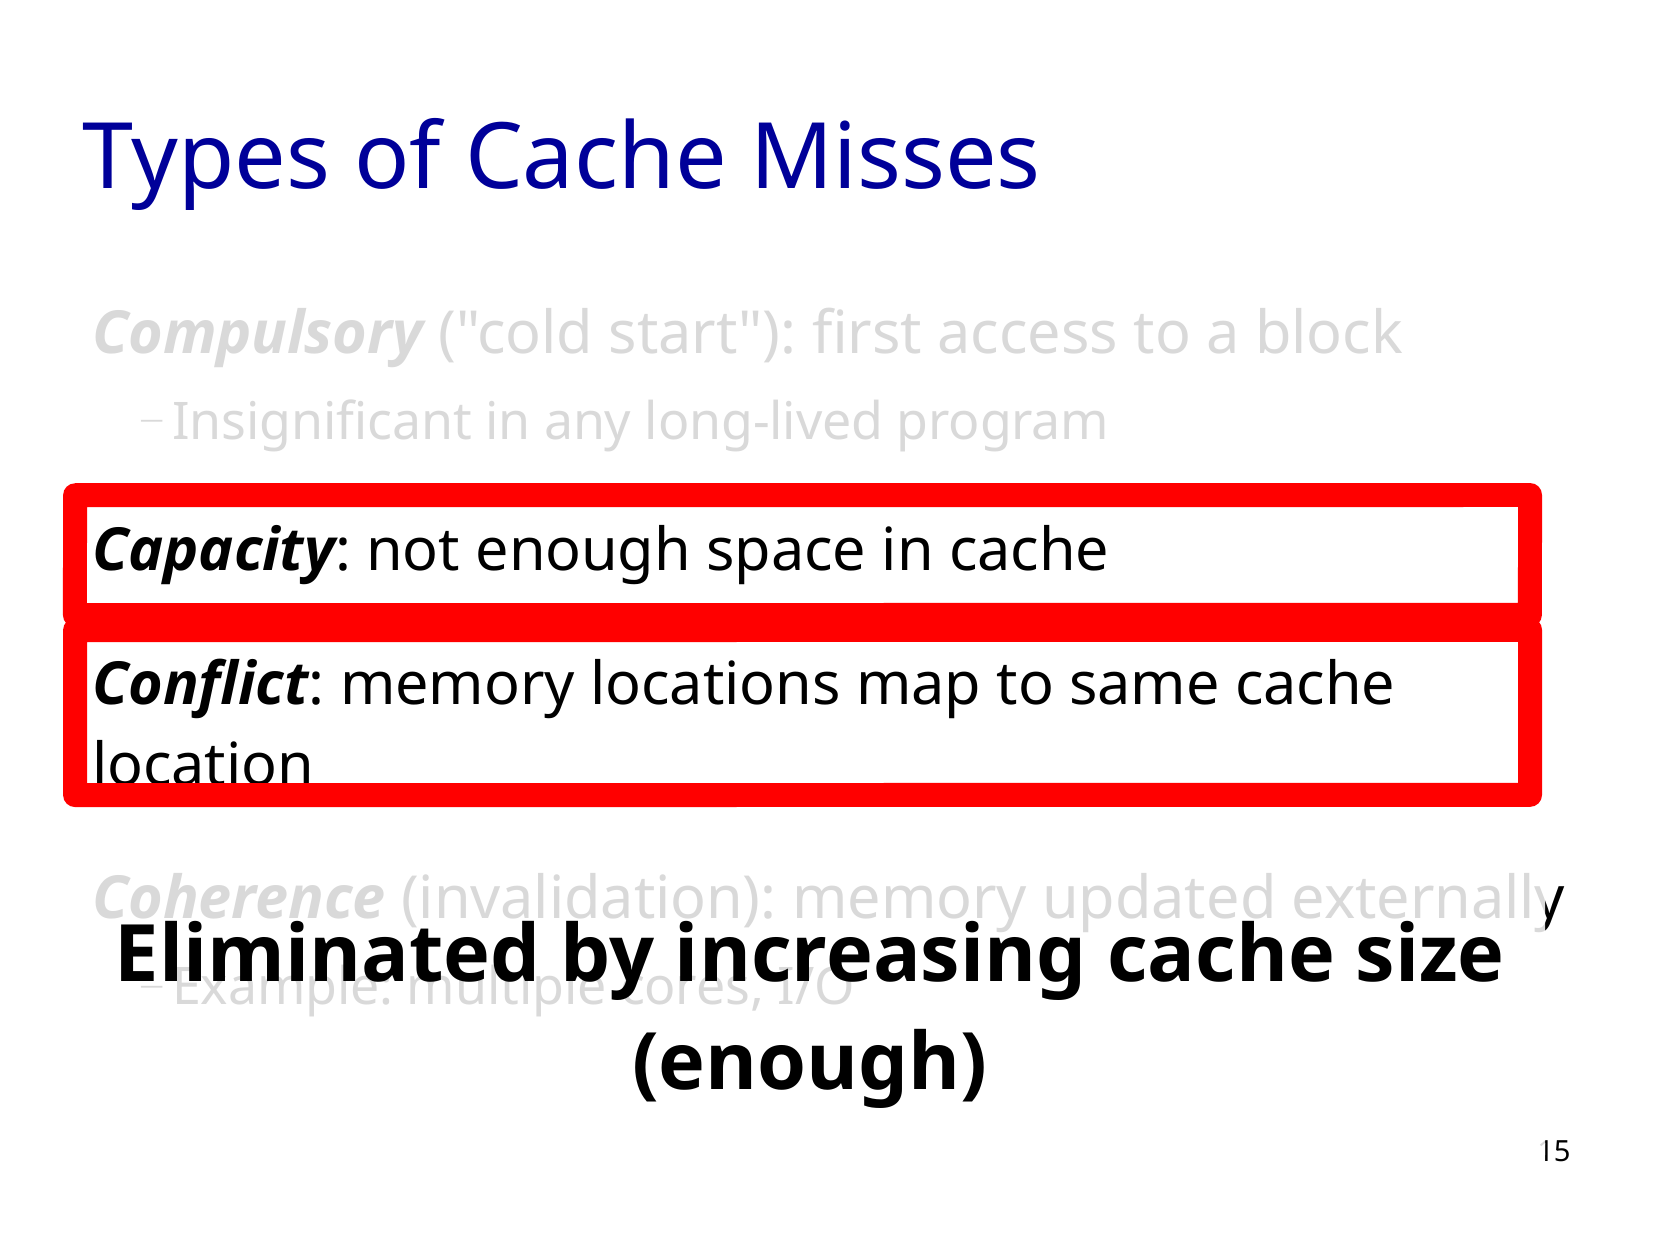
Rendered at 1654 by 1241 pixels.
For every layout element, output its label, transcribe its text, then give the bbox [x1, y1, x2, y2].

list Compulsory ("cold start"): first access to a block Insignificant in any long-lived program Capacity: not enough space in cache Conflict: memory locations map to same cache location Coherence (invalidation): memory updated externally Example: multiple cores, I/O [60, 290, 1571, 1096]
text_box [60, 255, 1531, 466]
text_box Eliminated by increasing cache size (enough) [75, 855, 1546, 1156]
title Types of Cache Misses [82, 49, 1571, 257]
